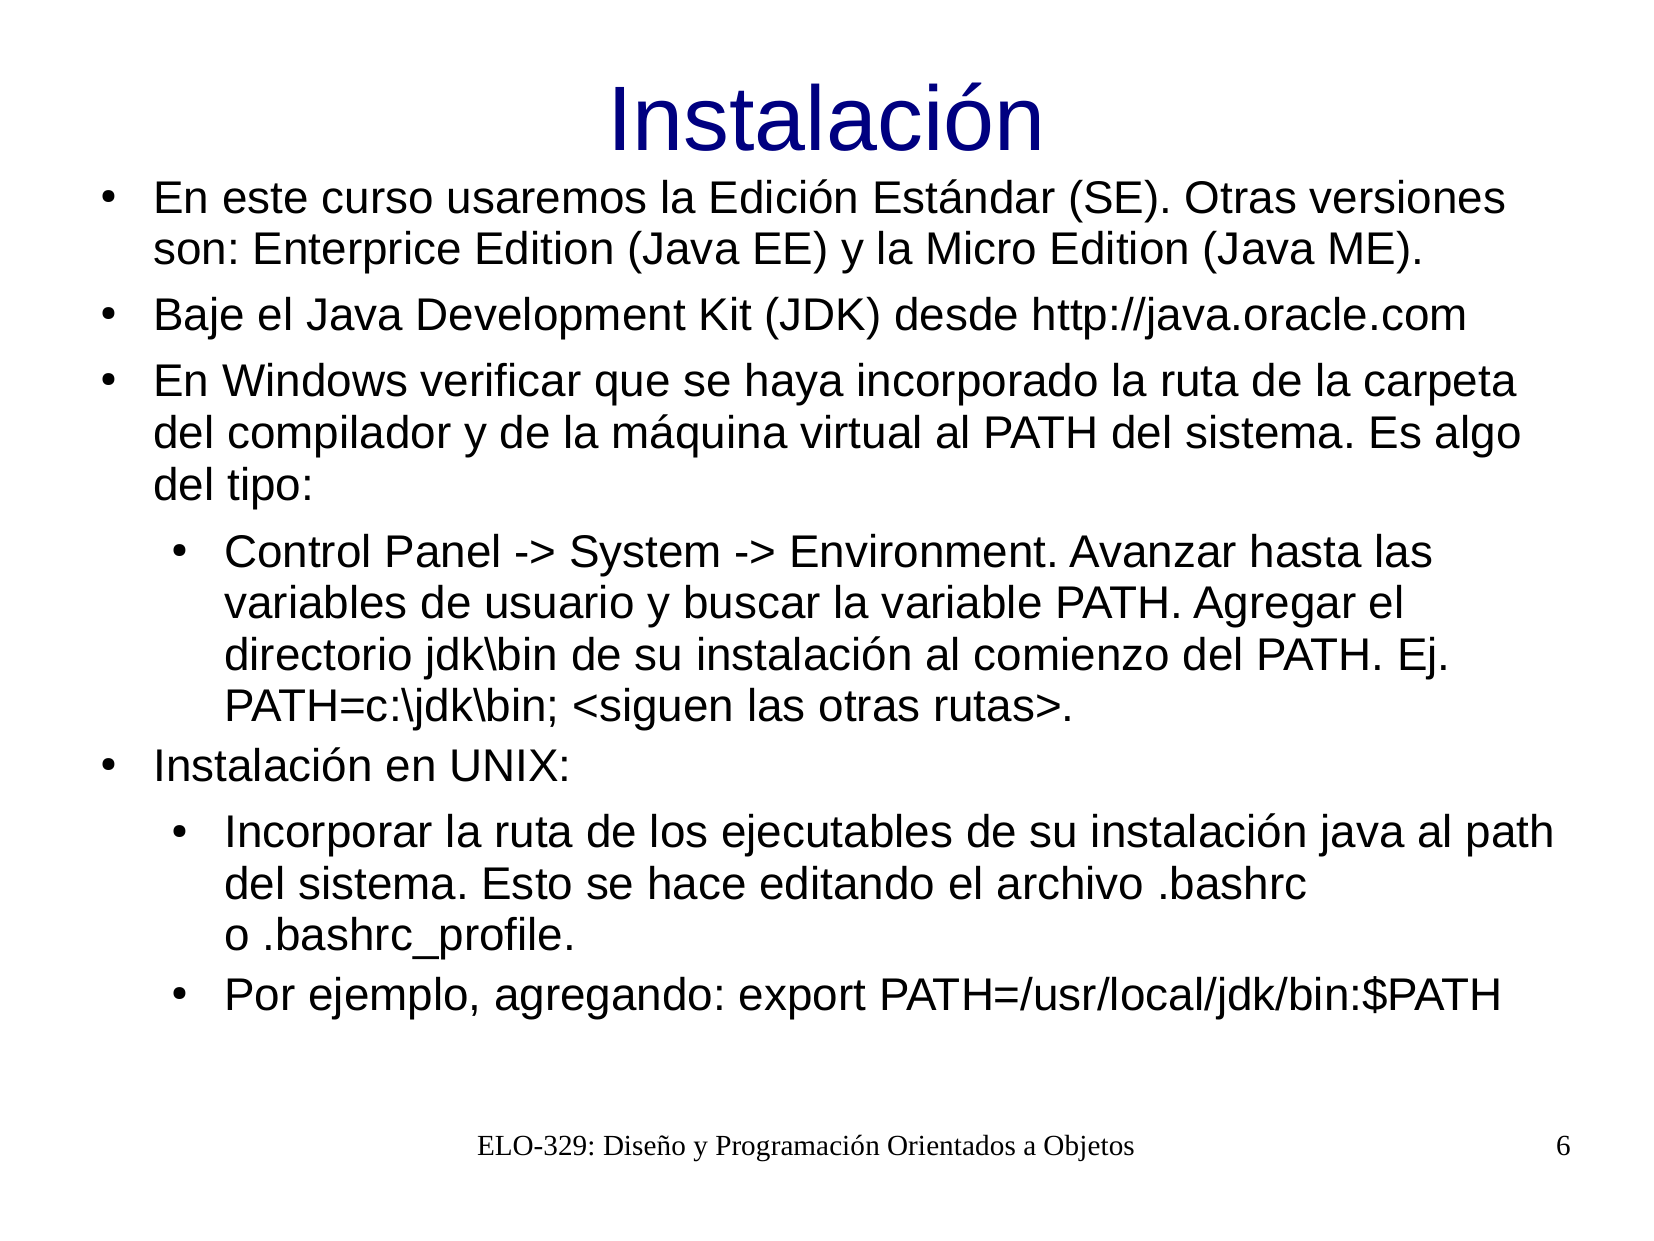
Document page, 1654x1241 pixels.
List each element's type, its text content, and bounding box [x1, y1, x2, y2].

title Instalación [82, 49, 1571, 171]
list En este curso usaremos la Edición Estándar (SE). Otras versiones son: Enterprice Edition (Java EE) y la Micro Edition (Java ME). Baje el Java Development Kit (JDK) desde http://java.oracle.com En Windows verificar que se haya incorporado la ruta de la carpeta del compilador y de la máquina virtual al PATH del sistema. Es algo del tipo:‏ Control Panel -> System -> Environment. Avanzar hasta las variables de usuario y buscar la variable PATH. Agregar el directorio jdk\bin de su instalación al comienzo del PATH. Ej. PATH=c:\jdk\bin; <siguen las otras rutas>. Instalación en UNIX: Incorporar la ruta de los ejecutables de su instalación java al path del sistema. Esto se hace editando el archivo .bashrc o .bashrc_profile. Por ejemplo, agregando: export PATH=/usr/local/jdk/bin:$PATH [82, 171, 1571, 1126]
